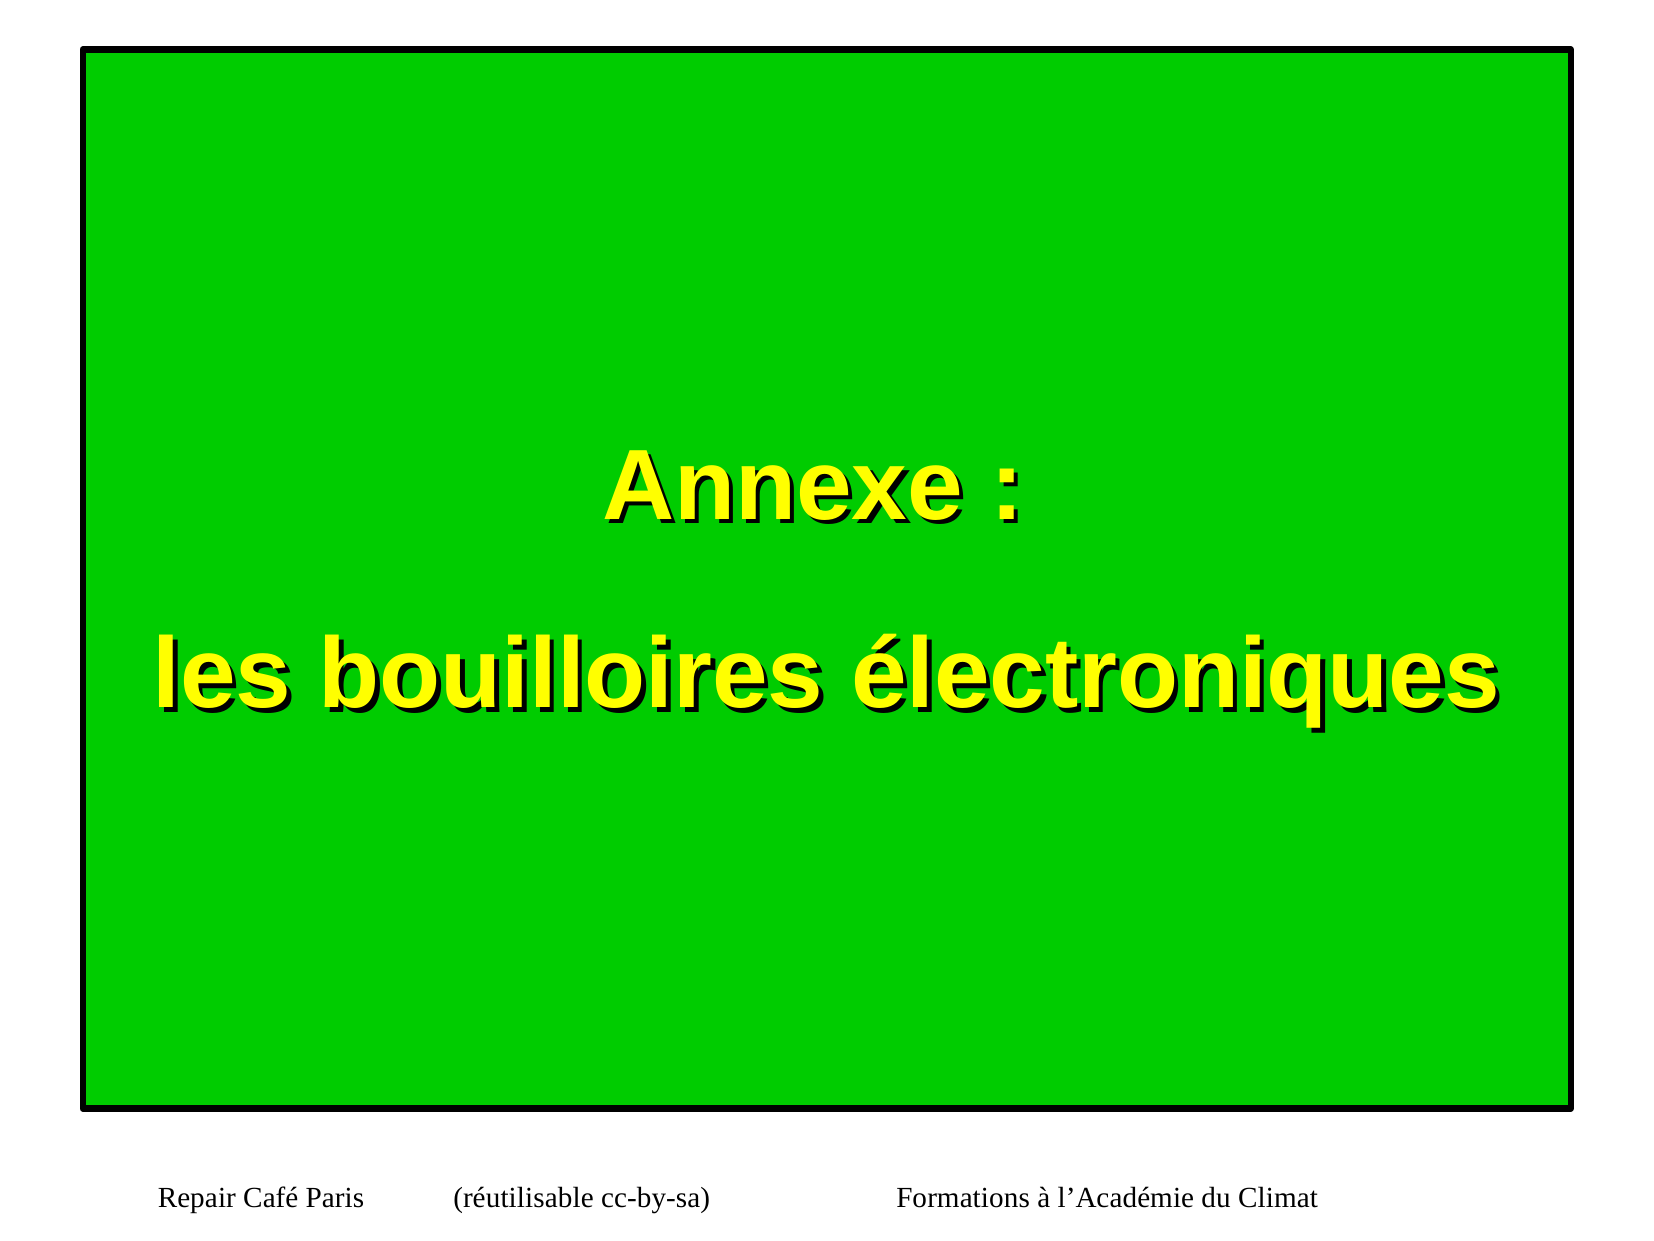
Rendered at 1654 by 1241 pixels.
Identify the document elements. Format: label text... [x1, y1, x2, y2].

subtitle Annexe : les bouilloires électroniques [82, 49, 1571, 1109]
